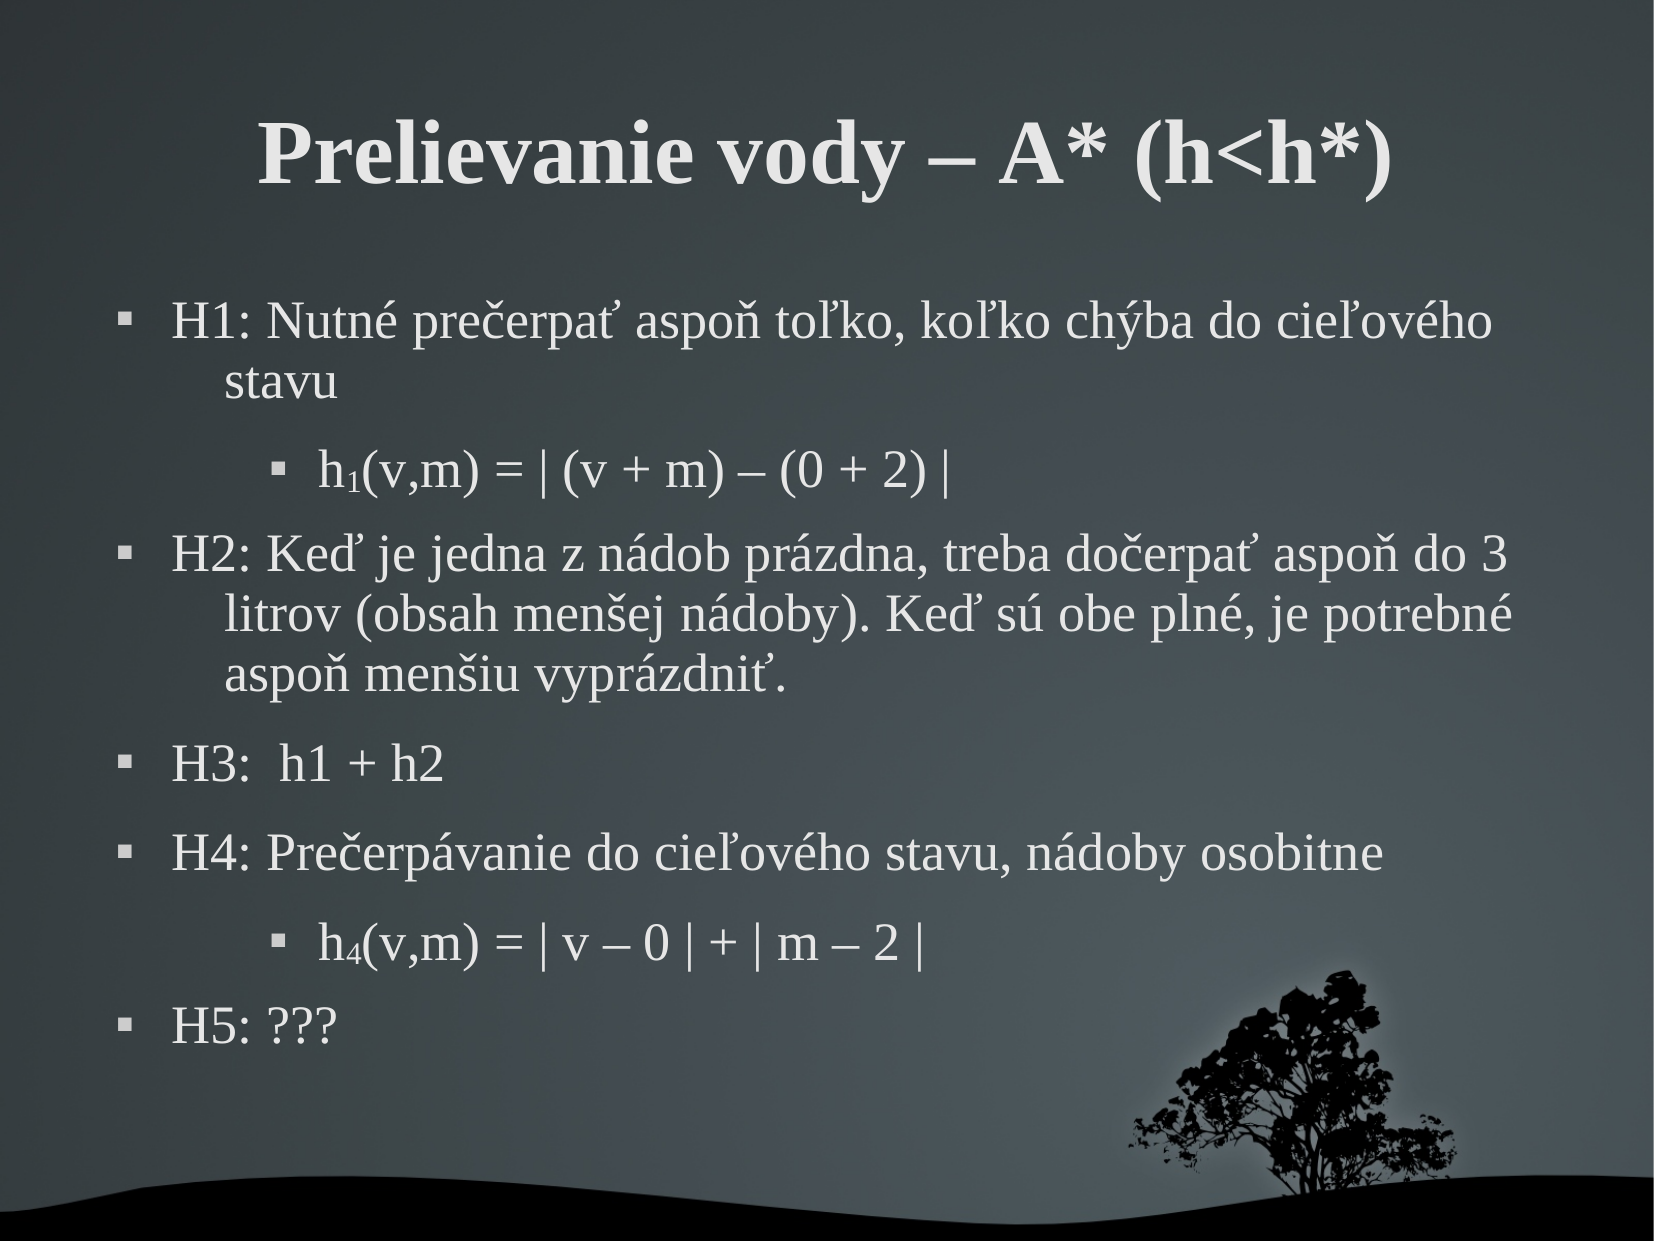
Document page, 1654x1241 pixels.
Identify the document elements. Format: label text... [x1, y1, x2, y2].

list H1: Nutné prečerpať aspoň toľko, koľko chýba do cieľového stavu h1(v,m) = | (v + m) – (0 + 2) | H2: Keď je jedna z nádob prázdna, treba dočerpať aspoň do 3 litrov (obsah menšej nádoby). Keď sú obe plné, je potrebné aspoň menšiu vyprázdniť. H3: h1 + h2 H4: Prečerpávanie do cieľového stavu, nádoby osobitne h4(v,m) = | v – 0 | + | m – 2 | H5: ??? [82, 290, 1571, 1144]
title Prelievanie vody – A* (h<h*) [82, 49, 1571, 257]
picture [0, 0, 1654, 1241]
